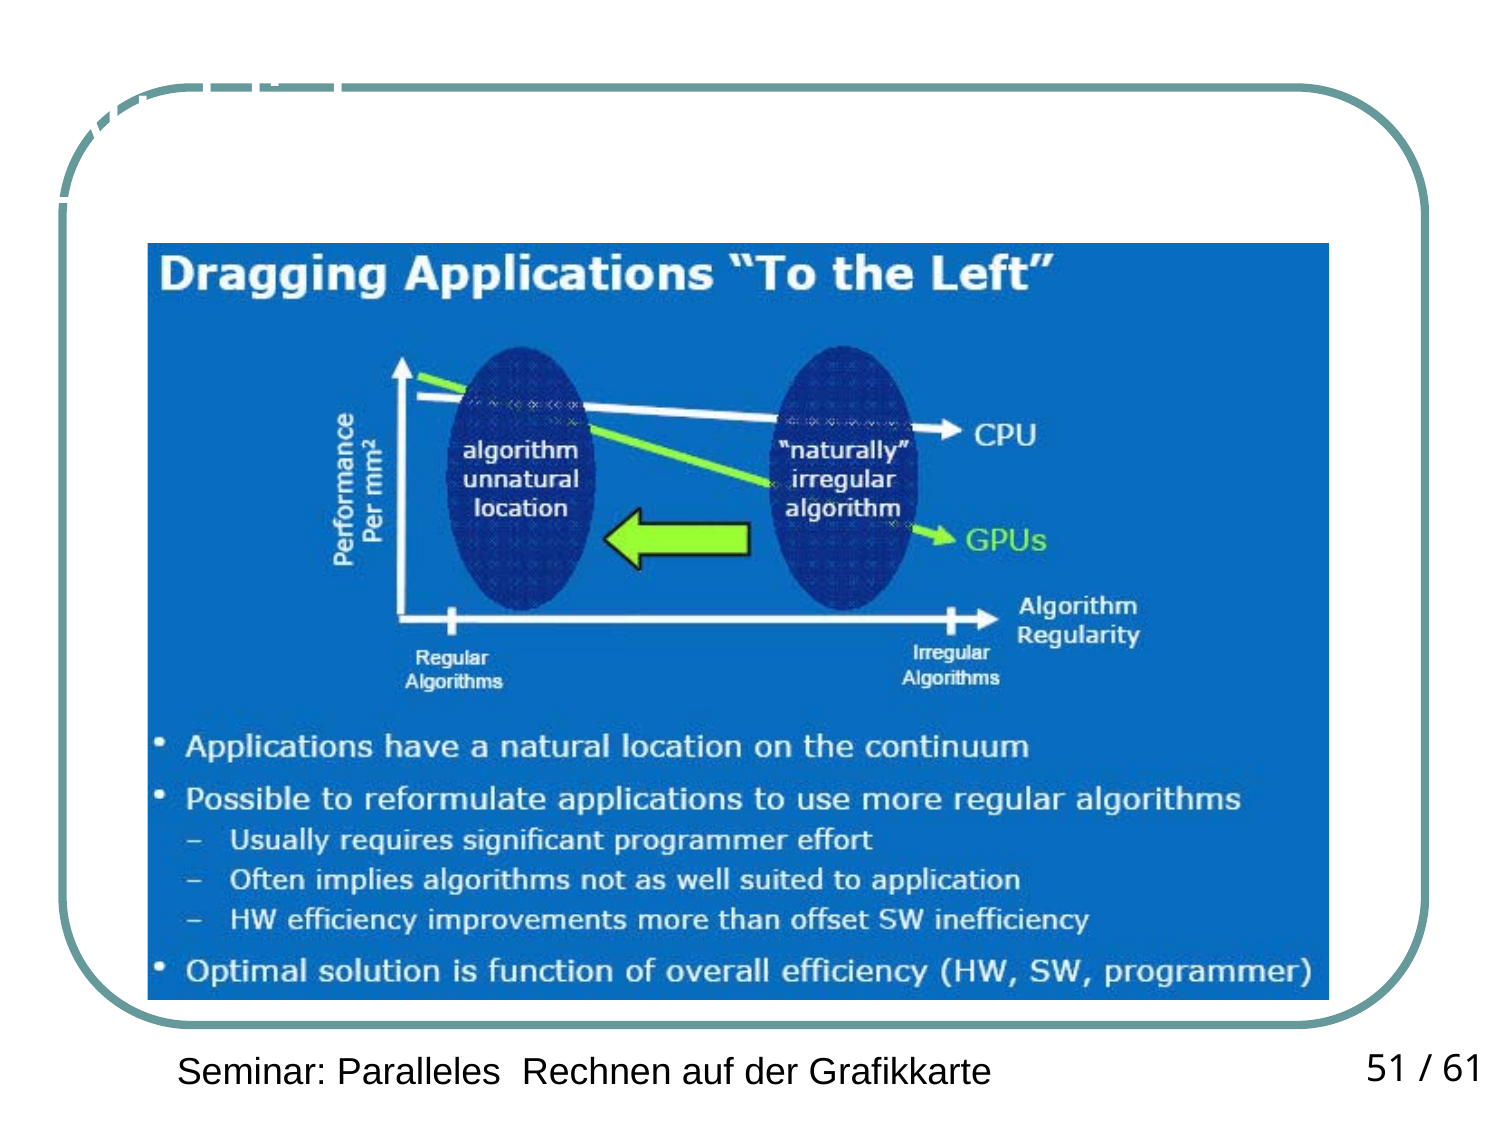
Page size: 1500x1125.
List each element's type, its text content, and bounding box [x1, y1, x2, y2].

picture [147, 243, 1329, 1000]
title Ausblick [31, 37, 1347, 188]
